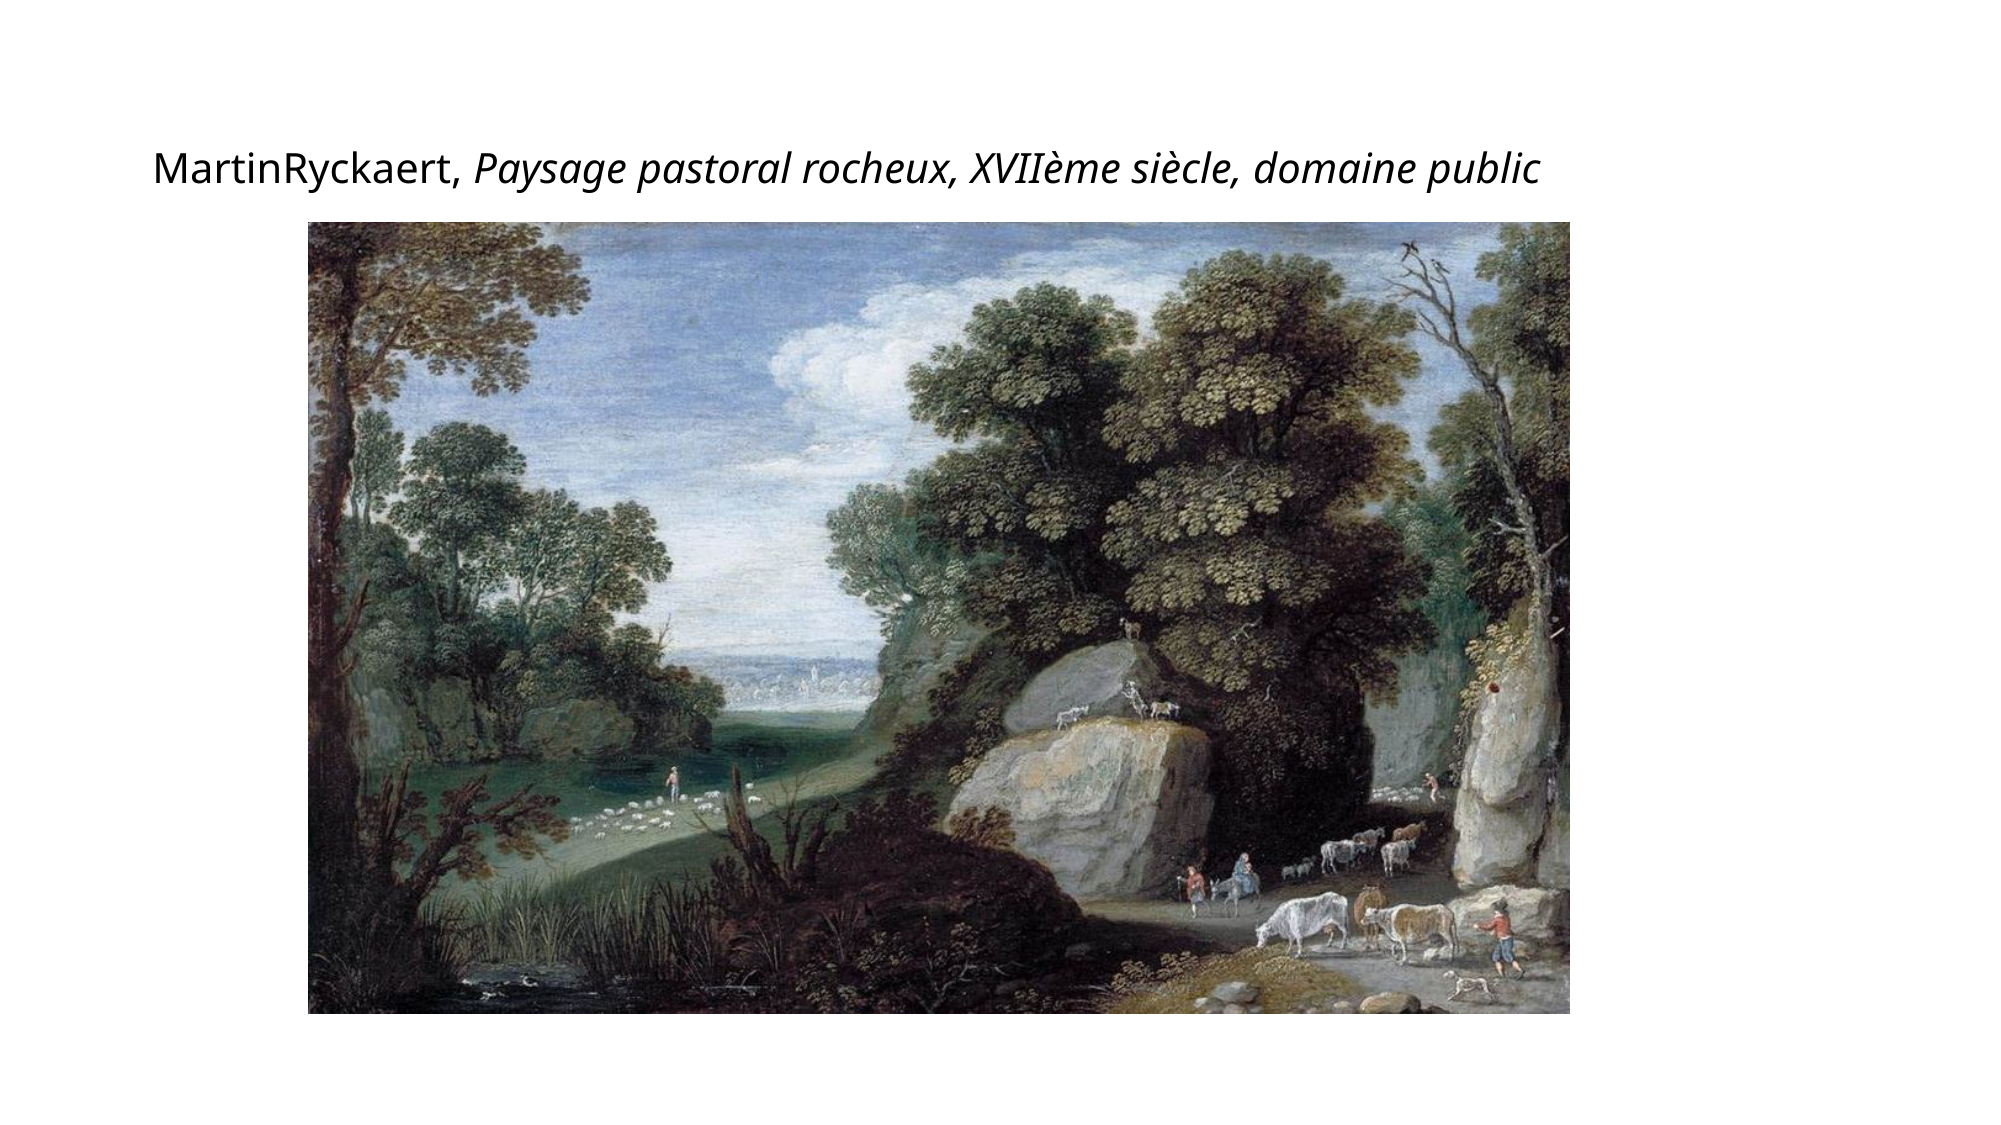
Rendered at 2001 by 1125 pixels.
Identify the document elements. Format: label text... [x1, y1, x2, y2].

picture [308, 222, 1570, 1014]
title Martin Ryckaert, Paysage pastoral rocheux, XVIIème siècle, domaine public [137, 59, 1863, 278]
